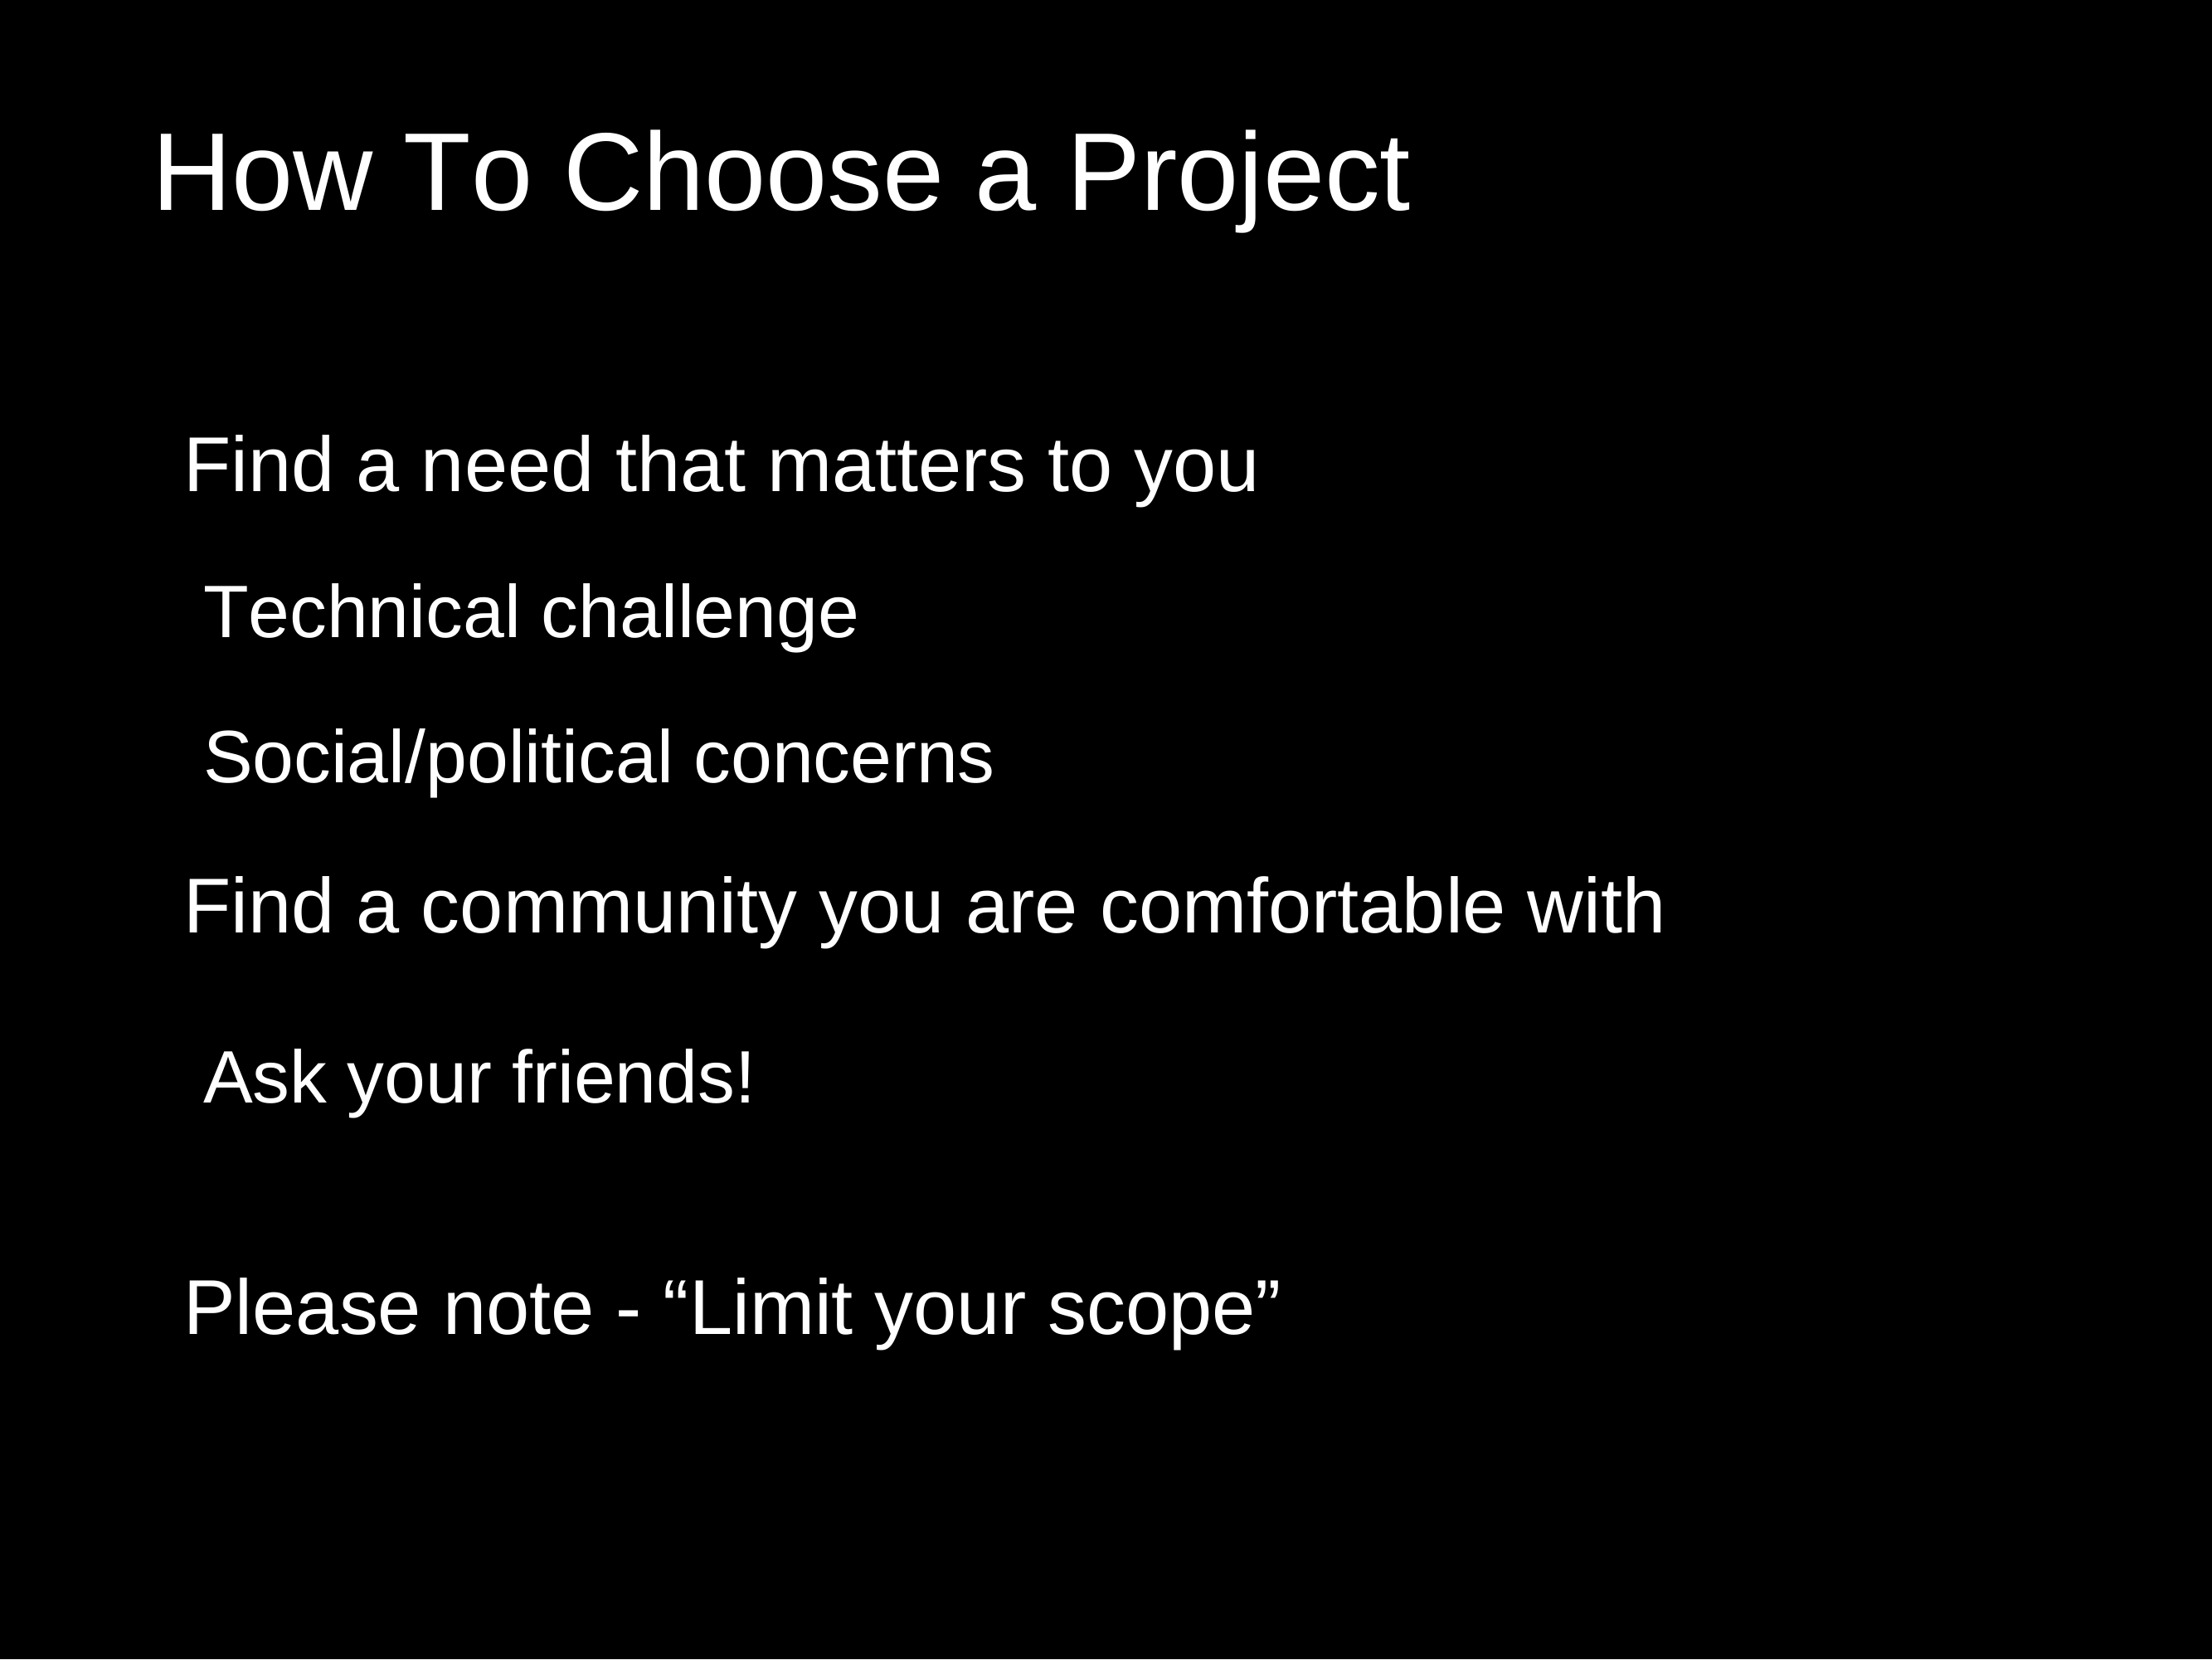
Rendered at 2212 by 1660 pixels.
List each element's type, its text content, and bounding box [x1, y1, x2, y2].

title How To Choose a Project [152, 86, 2059, 280]
list Find a need that matters to you Technical challenge Social/political concerns Find a community you are comfortable with Ask your friends! Please note - “Limit your scope” [152, 377, 2059, 1363]
